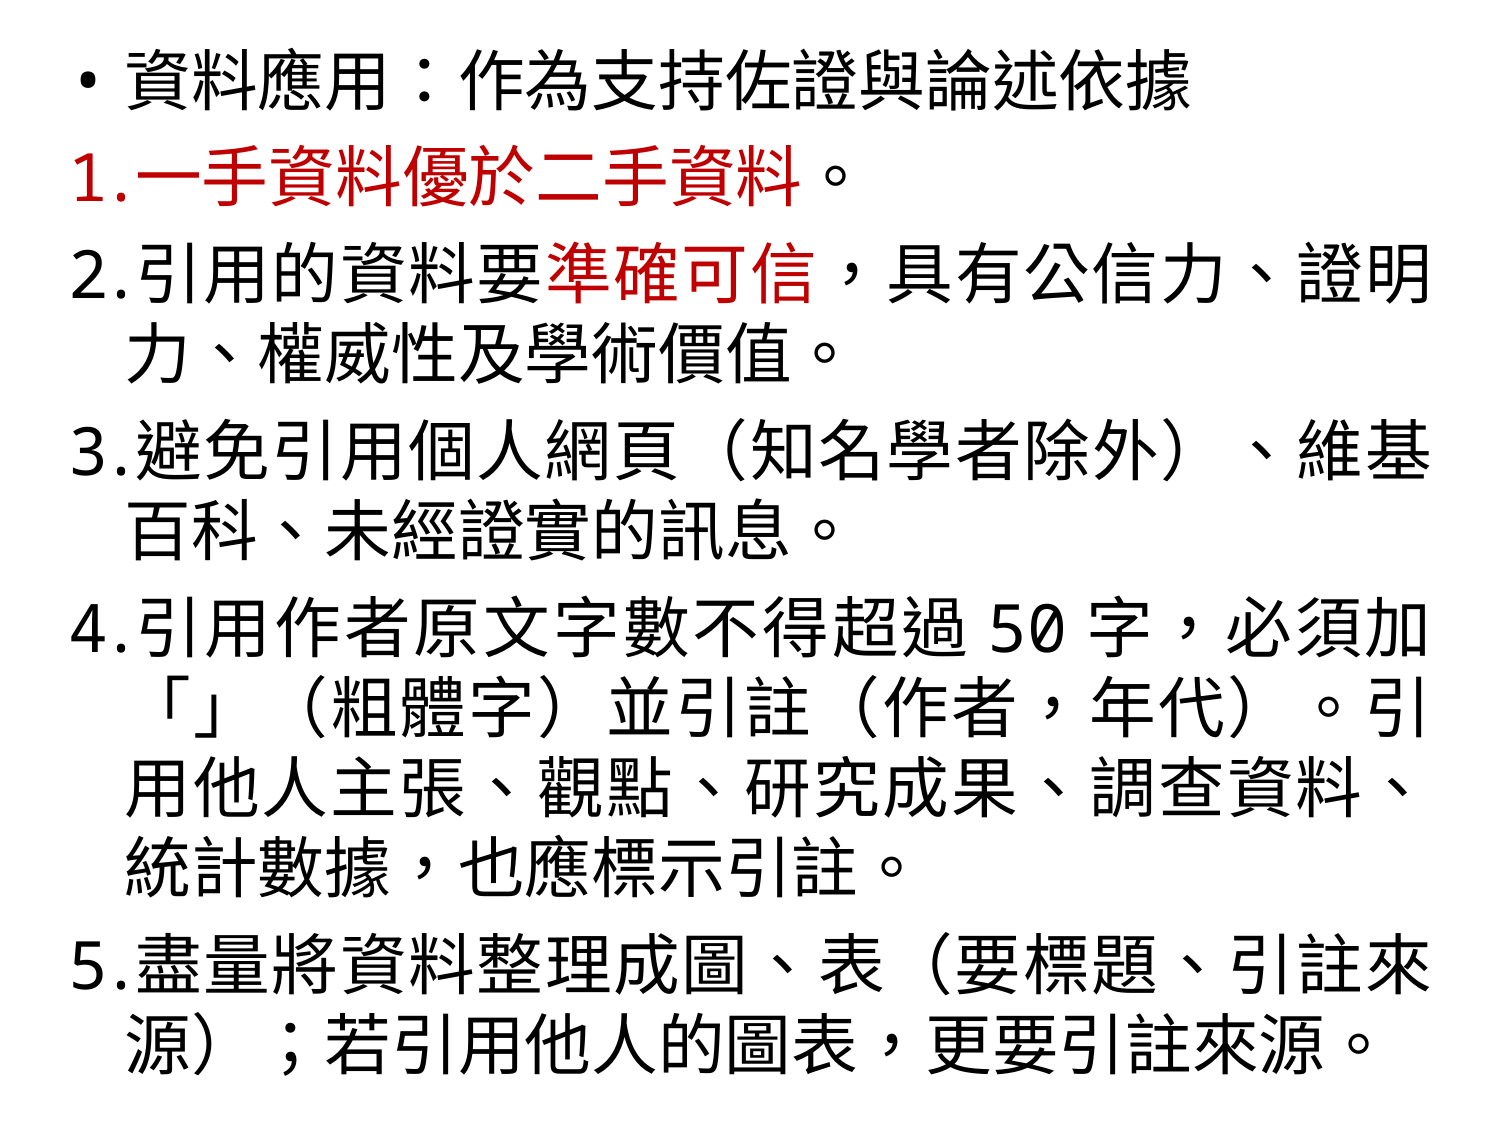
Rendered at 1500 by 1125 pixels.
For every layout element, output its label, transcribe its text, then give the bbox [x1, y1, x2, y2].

list 資料應用：作為支持佐證與論述依據 一手資料優於二手資料。 引用的資料要準確可信，具有公信力、證明力、權威性及學術價值。 避免引用個人網頁（知名學者除外）、維基百科、未經證實的訊息。 引用作者原文字數不得超過50字，必須加「」（粗體字）並引註（作者，年代）。引用他人主張、觀點、研究成果、調查資料、統計數據，也應標示引註。 盡量將資料整理成圖、表（要標題、引註來源）；若引用他人的圖表，更要引註來源。 [53, 31, 1447, 1094]
